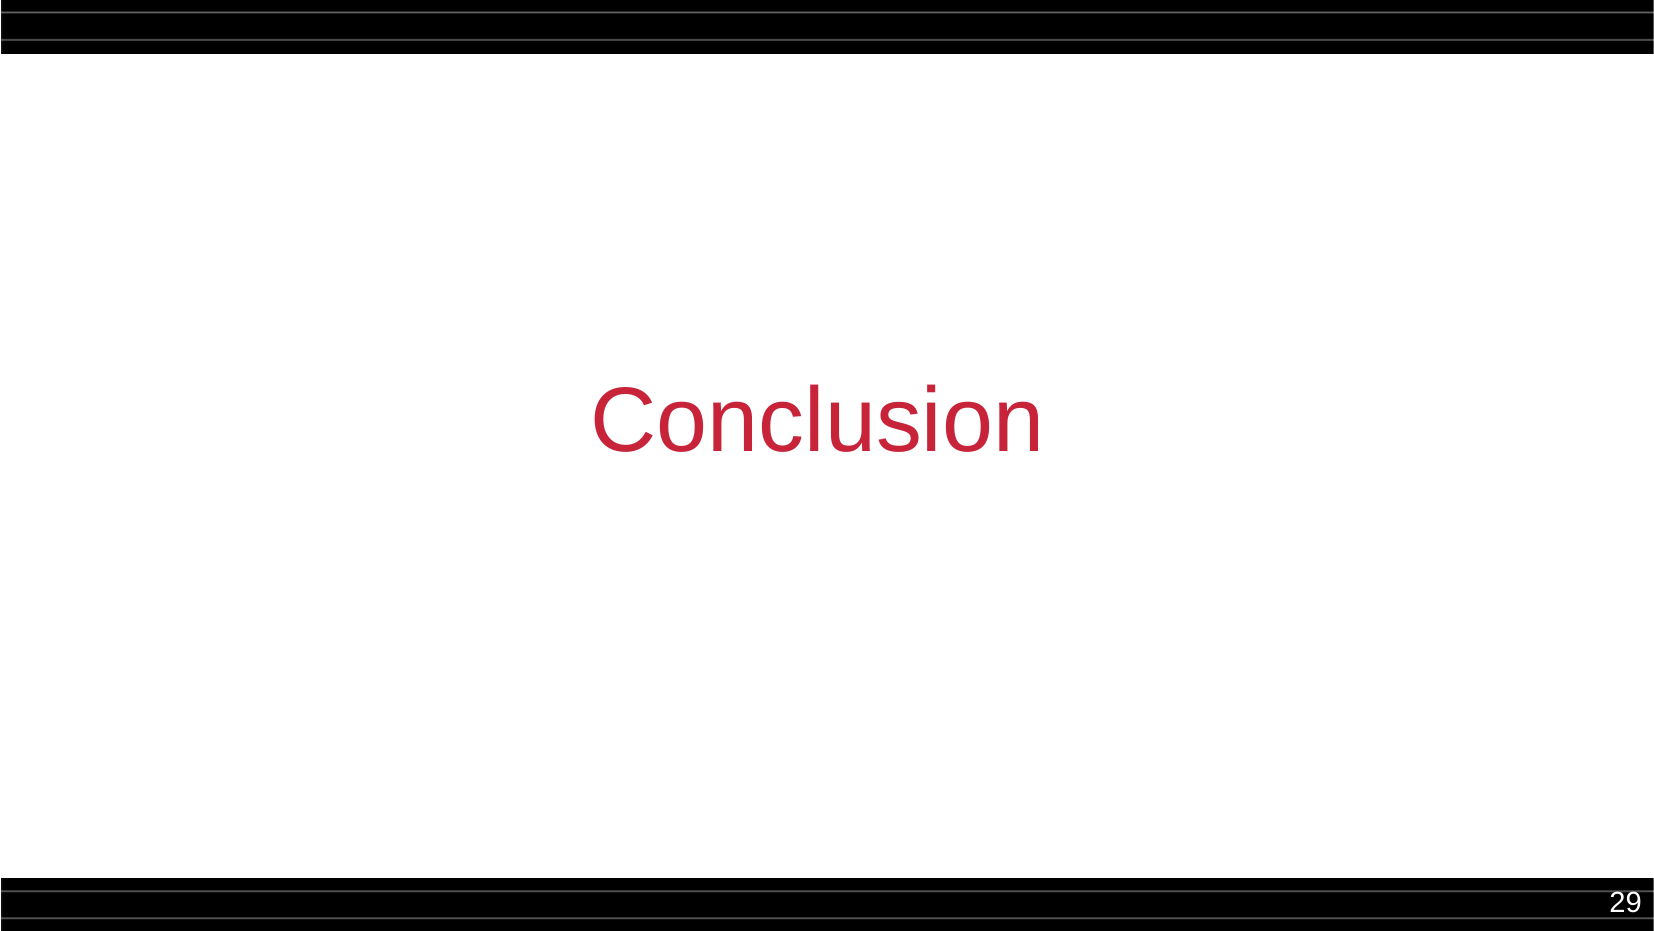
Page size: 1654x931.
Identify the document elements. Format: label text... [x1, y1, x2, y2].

title Conclusion [590, 342, 1052, 498]
picture [1, 878, 1654, 931]
picture [1, 0, 1654, 54]
